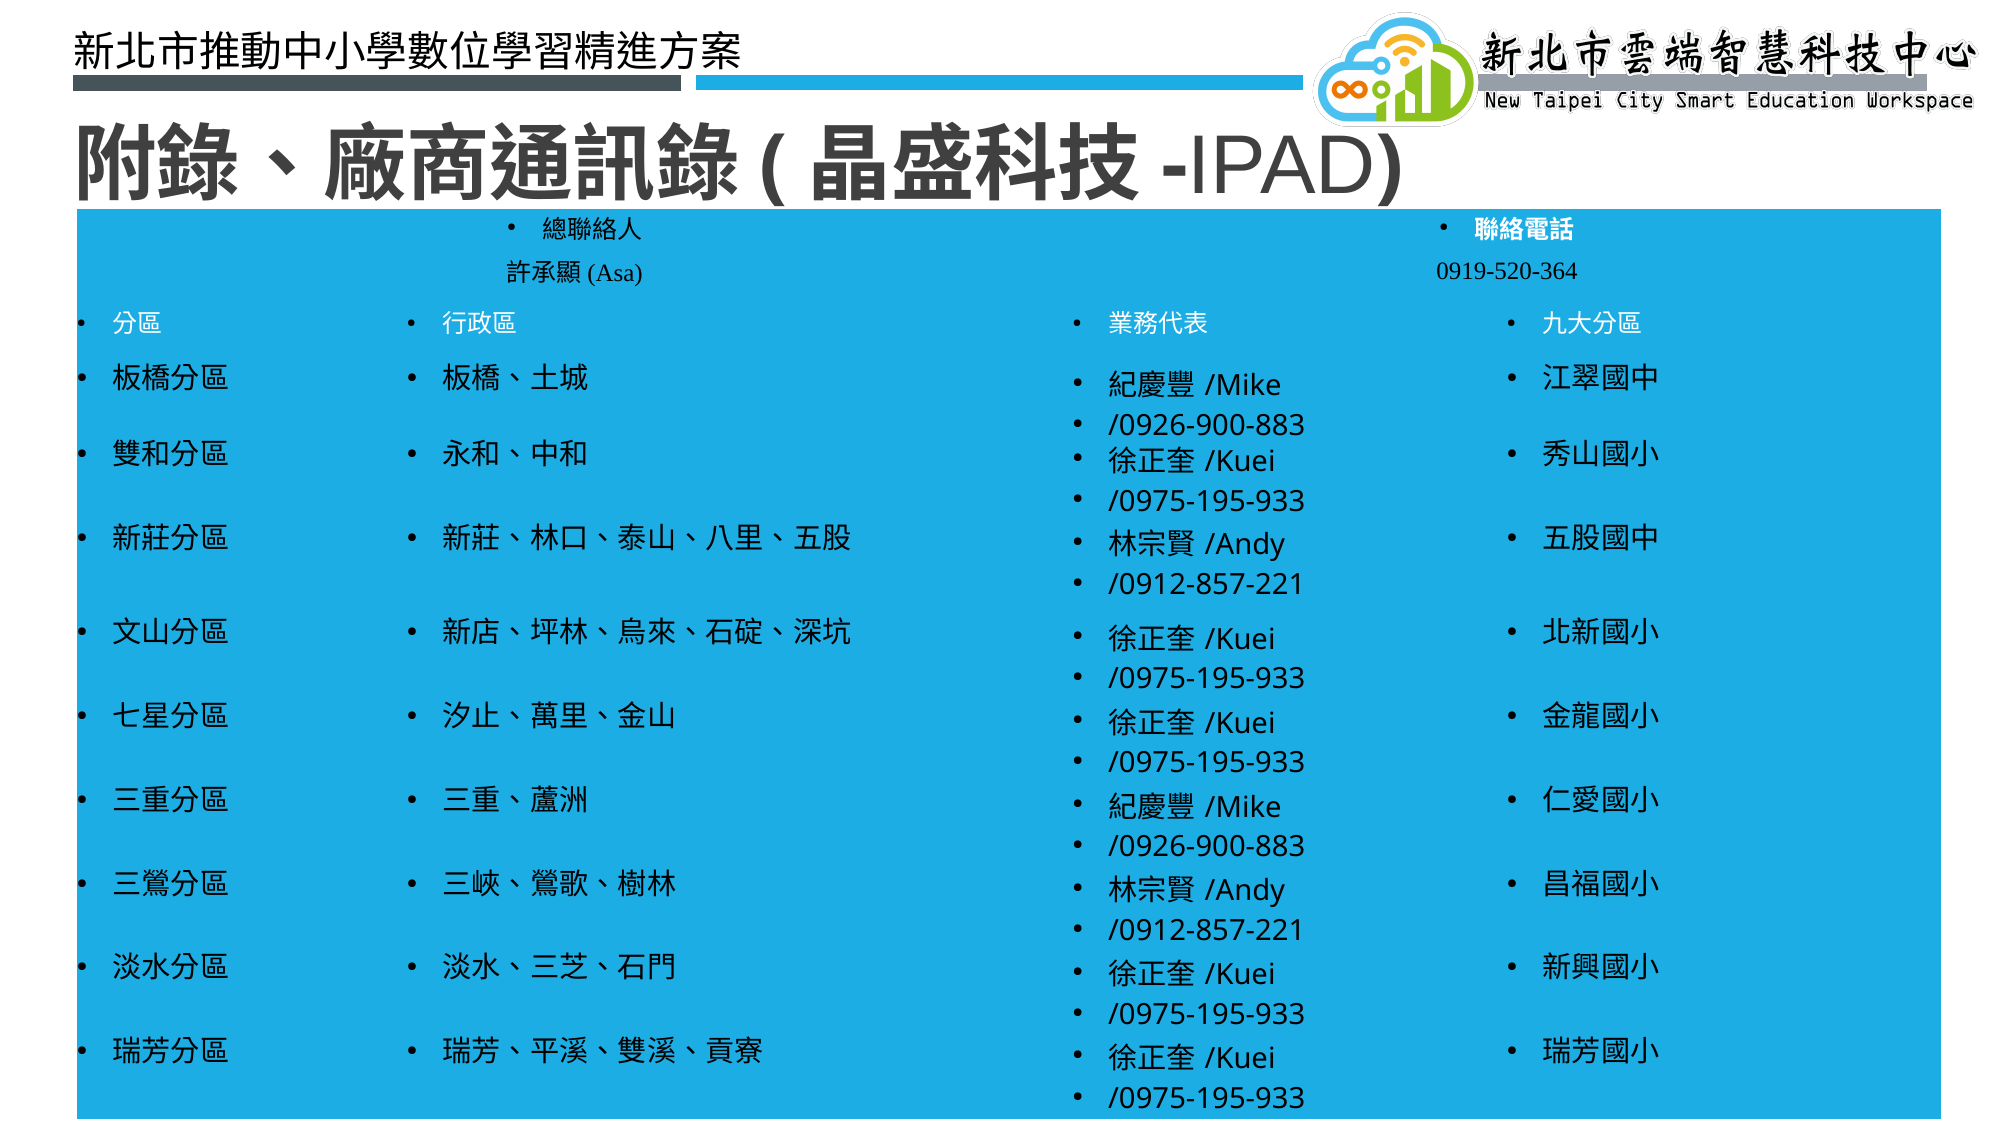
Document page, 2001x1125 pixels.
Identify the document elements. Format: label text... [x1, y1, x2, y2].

table_cell 板橋分區 [77, 362, 407, 437]
table_cell 紀慶豐/Mike /0926-900-883 [1073, 362, 1507, 437]
table_cell 秀山國小 [1507, 437, 1941, 521]
table_cell 徐正奎/Kuei /0975-195-933 [1073, 615, 1507, 699]
table_cell 三重、蘆洲 [407, 783, 1073, 867]
table_cell 瑞芳、平溪、雙溪、貢寮 [407, 1035, 1073, 1119]
table_cell 新莊分區 [77, 521, 407, 615]
table_cell 金龍國小 [1507, 699, 1941, 783]
table_cell 徐正奎/Kuei /0975-195-933 [1073, 437, 1507, 521]
table_cell 徐正奎/Kuei /0975-195-933 [1073, 1035, 1507, 1119]
table_cell 新興國小 [1507, 951, 1941, 1035]
table_cell 紀慶豐/Mike /0926-900-883 [1073, 783, 1507, 867]
table_cell 分區 [77, 309, 407, 362]
table_cell 林宗賢/Andy /0912-857-221 [1073, 867, 1507, 951]
table_cell 文山分區 [77, 615, 407, 699]
picture [1308, 8, 1985, 133]
table_cell 三鶯分區 [77, 867, 407, 951]
table_header 總聯絡人 [77, 209, 1073, 258]
table_cell 徐正奎/Kuei /0975-195-933 [1073, 699, 1507, 783]
table_cell 淡水、三芝、石門 [407, 951, 1073, 1035]
table_cell 永和、中和 [407, 437, 1073, 521]
table_cell 三峽、鶯歌、樹林 [407, 867, 1073, 951]
table_cell 板橋、土城 [407, 362, 1073, 437]
table_cell 三重分區 [77, 783, 407, 867]
table_cell 業務代表 [1073, 309, 1507, 362]
table_cell 許承顯(Asa) [77, 258, 1073, 309]
title 附錄、廠商通訊錄(晶盛科技-iPAD) [58, 96, 1564, 219]
table_cell 新莊、林口、泰山、八里、五股 [407, 521, 1073, 615]
table_cell 五股國中 [1507, 521, 1941, 615]
table_cell 林宗賢/Andy /0912-857-221 [1073, 521, 1507, 615]
table_cell 汐止、萬里、金山 [407, 699, 1073, 783]
table_cell 九大分區 [1507, 309, 1941, 362]
table_cell 江翠國中 [1507, 362, 1941, 437]
table_cell 瑞芳國小 [1507, 1035, 1941, 1119]
table_cell 七星分區 [77, 699, 407, 783]
table_cell 徐正奎/Kuei /0975-195-933 [1073, 951, 1507, 1035]
text_box 新北市推動中小學數位學習精進方案 [59, 18, 766, 83]
table_cell 雙和分區 [77, 437, 407, 521]
table_cell 仁愛國小 [1507, 783, 1941, 867]
table_cell 新店、坪林、烏來、石碇、深坑 [407, 615, 1073, 699]
table_cell 昌福國小 [1507, 867, 1941, 951]
table_cell 瑞芳分區 [77, 1035, 407, 1119]
table_cell 淡水分區 [77, 951, 407, 1035]
table_cell 0919-520-364 [1073, 258, 1941, 309]
table_header 聯絡電話 [1073, 209, 1941, 258]
table_cell 行政區 [407, 309, 1073, 362]
table_cell 北新國小 [1507, 615, 1941, 699]
